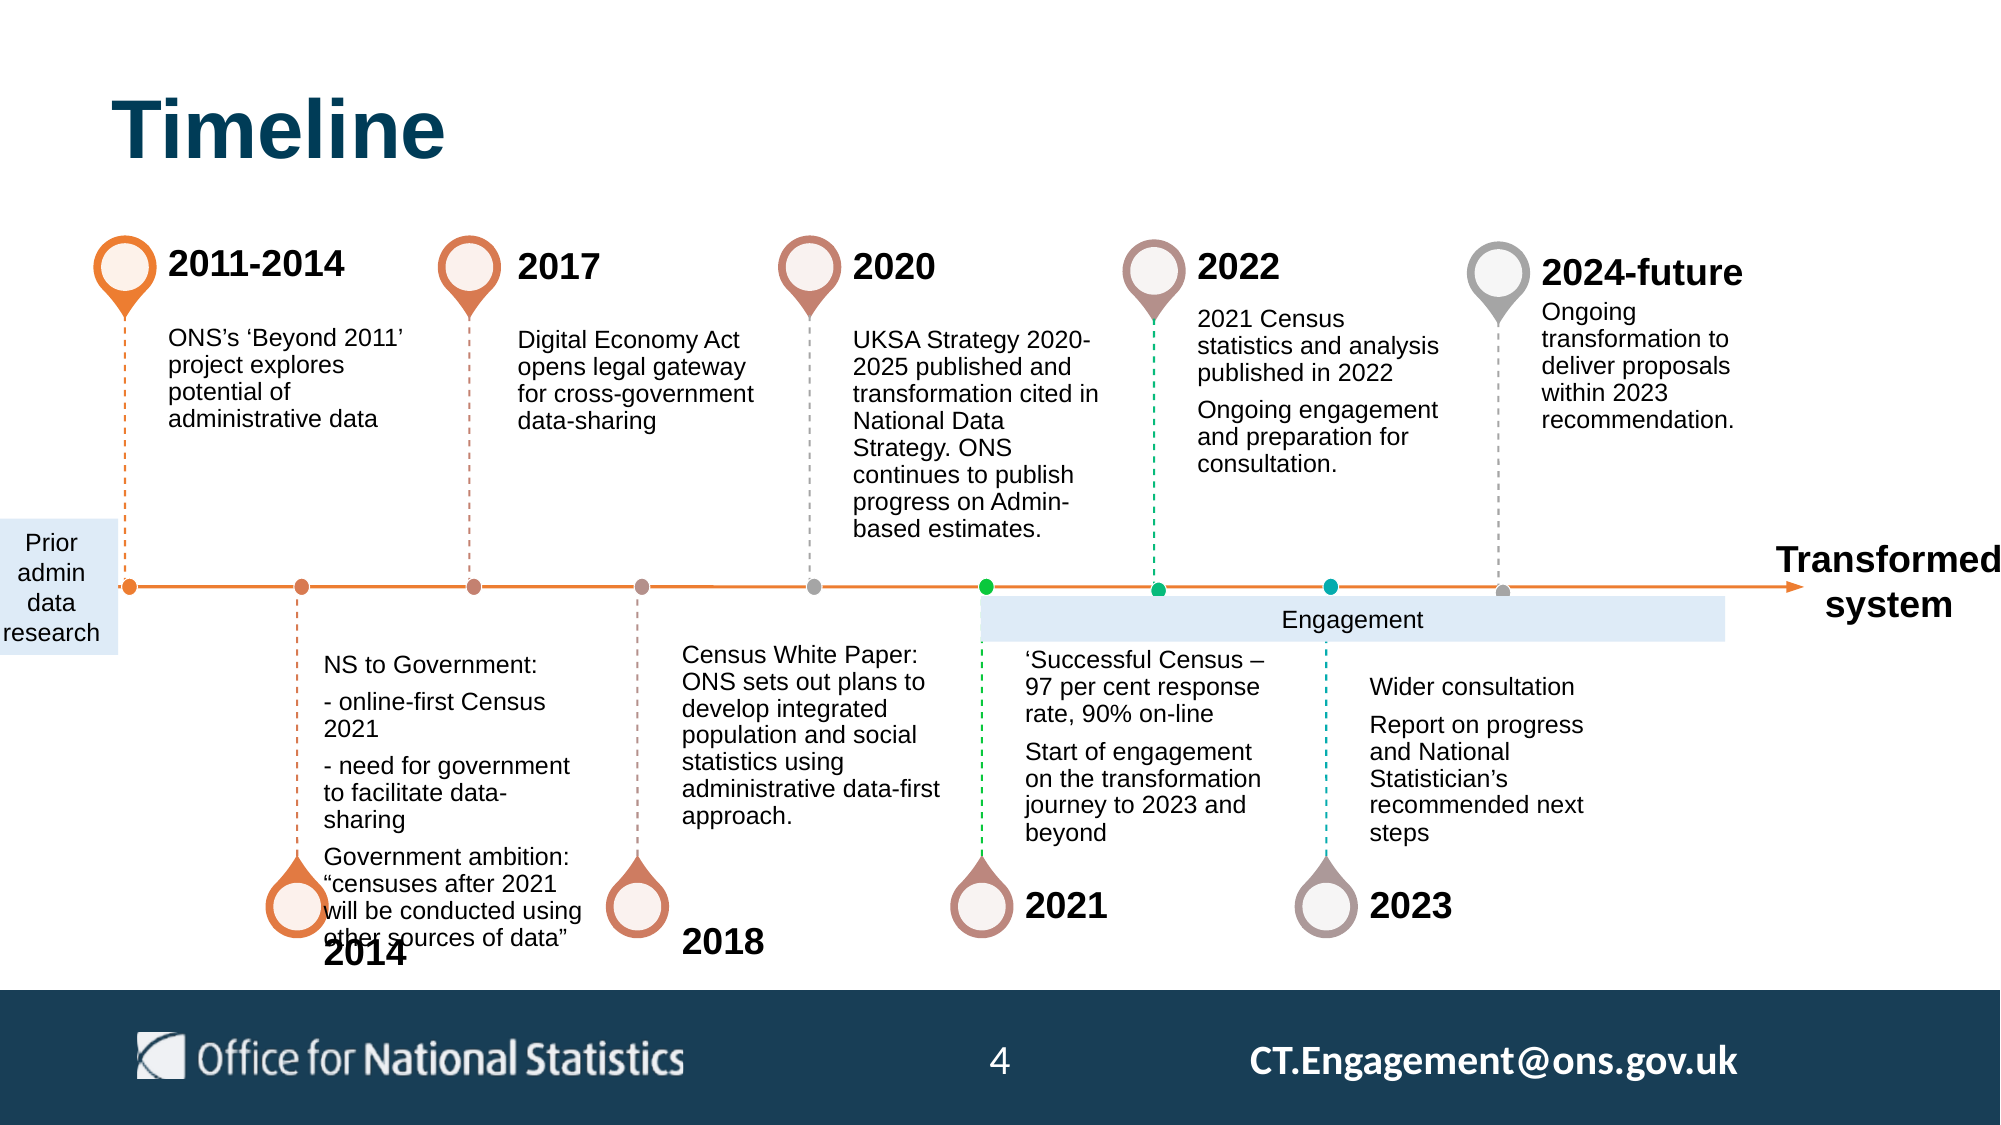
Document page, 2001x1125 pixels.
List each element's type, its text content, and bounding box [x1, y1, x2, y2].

text_box [770, 578, 852, 596]
text_box [1150, 582, 1167, 596]
title Timeline [96, 78, 1822, 185]
text_box [951, 856, 1013, 938]
text_box CT.Engagement@ons.gov.uk [1236, 1025, 1866, 1086]
text_box 2017 [517, 219, 770, 315]
text_box Census White Paper: ONS sets out plans to develop integrated population and social statistics using administrative data-first approach. [681, 622, 942, 894]
text_box [266, 856, 323, 938]
text_box [1323, 578, 1339, 596]
text_box 2014 [323, 904, 584, 1001]
text_box [94, 236, 156, 316]
text_box 2021 Census statistics and analysis published in 2022 Ongoing engagement and preparation for consultation. [1197, 324, 1458, 596]
text_box NS to Government: - online-first Census 2021 - need for government to facilitate data-sharing Government ambition: “censuses after 2021 will be conducted using other sources of data” [323, 632, 584, 904]
text_box [978, 578, 995, 596]
text_box [1295, 856, 1357, 938]
text_box [779, 236, 841, 315]
text_box [119, 578, 517, 596]
text_box Wider consultation Report on progress and National Statistician’s recommended next steps [1369, 642, 1630, 858]
text_box 2018 [681, 894, 942, 991]
text_box ‘Successful Census – 97 per cent response rate, 90% on-line Start of engagement on the transformation journey to 2023 and beyond [1025, 642, 1285, 858]
text_box Digital Economy Act opens legal gateway for cross-government data-sharing [517, 315, 770, 587]
text_box [1467, 242, 1530, 321]
text_box 2011-2014 [168, 217, 428, 313]
text_box [438, 236, 500, 315]
text_box UKSA Strategy 2020-2025 published and transformation cited in National Data Strategy. ONS continues to publish progress on Admin-based estimates. [852, 315, 1113, 587]
text_box 2020 [852, 219, 1113, 315]
text_box [1123, 240, 1185, 318]
text_box 2022 [1197, 211, 1458, 324]
text_box [634, 578, 650, 596]
text_box 4 [764, 1025, 1236, 1086]
text_box 2021 [1025, 858, 1285, 955]
text_box [1495, 584, 1511, 596]
text_box 2024-future [1541, 213, 1802, 333]
text_box ONS’s ‘Beyond 2011’ project explores potential of administrative data [168, 313, 428, 585]
text_box Prior admin data research [0, 518, 119, 655]
text_box Engagement [980, 596, 1726, 642]
text_box Ongoing transformation to deliver proposals within 2023 recommendation. [1541, 333, 1802, 627]
text_box 2023 [1369, 858, 1630, 955]
text_box Transformed system [1755, 528, 2000, 635]
text_box [606, 856, 669, 938]
